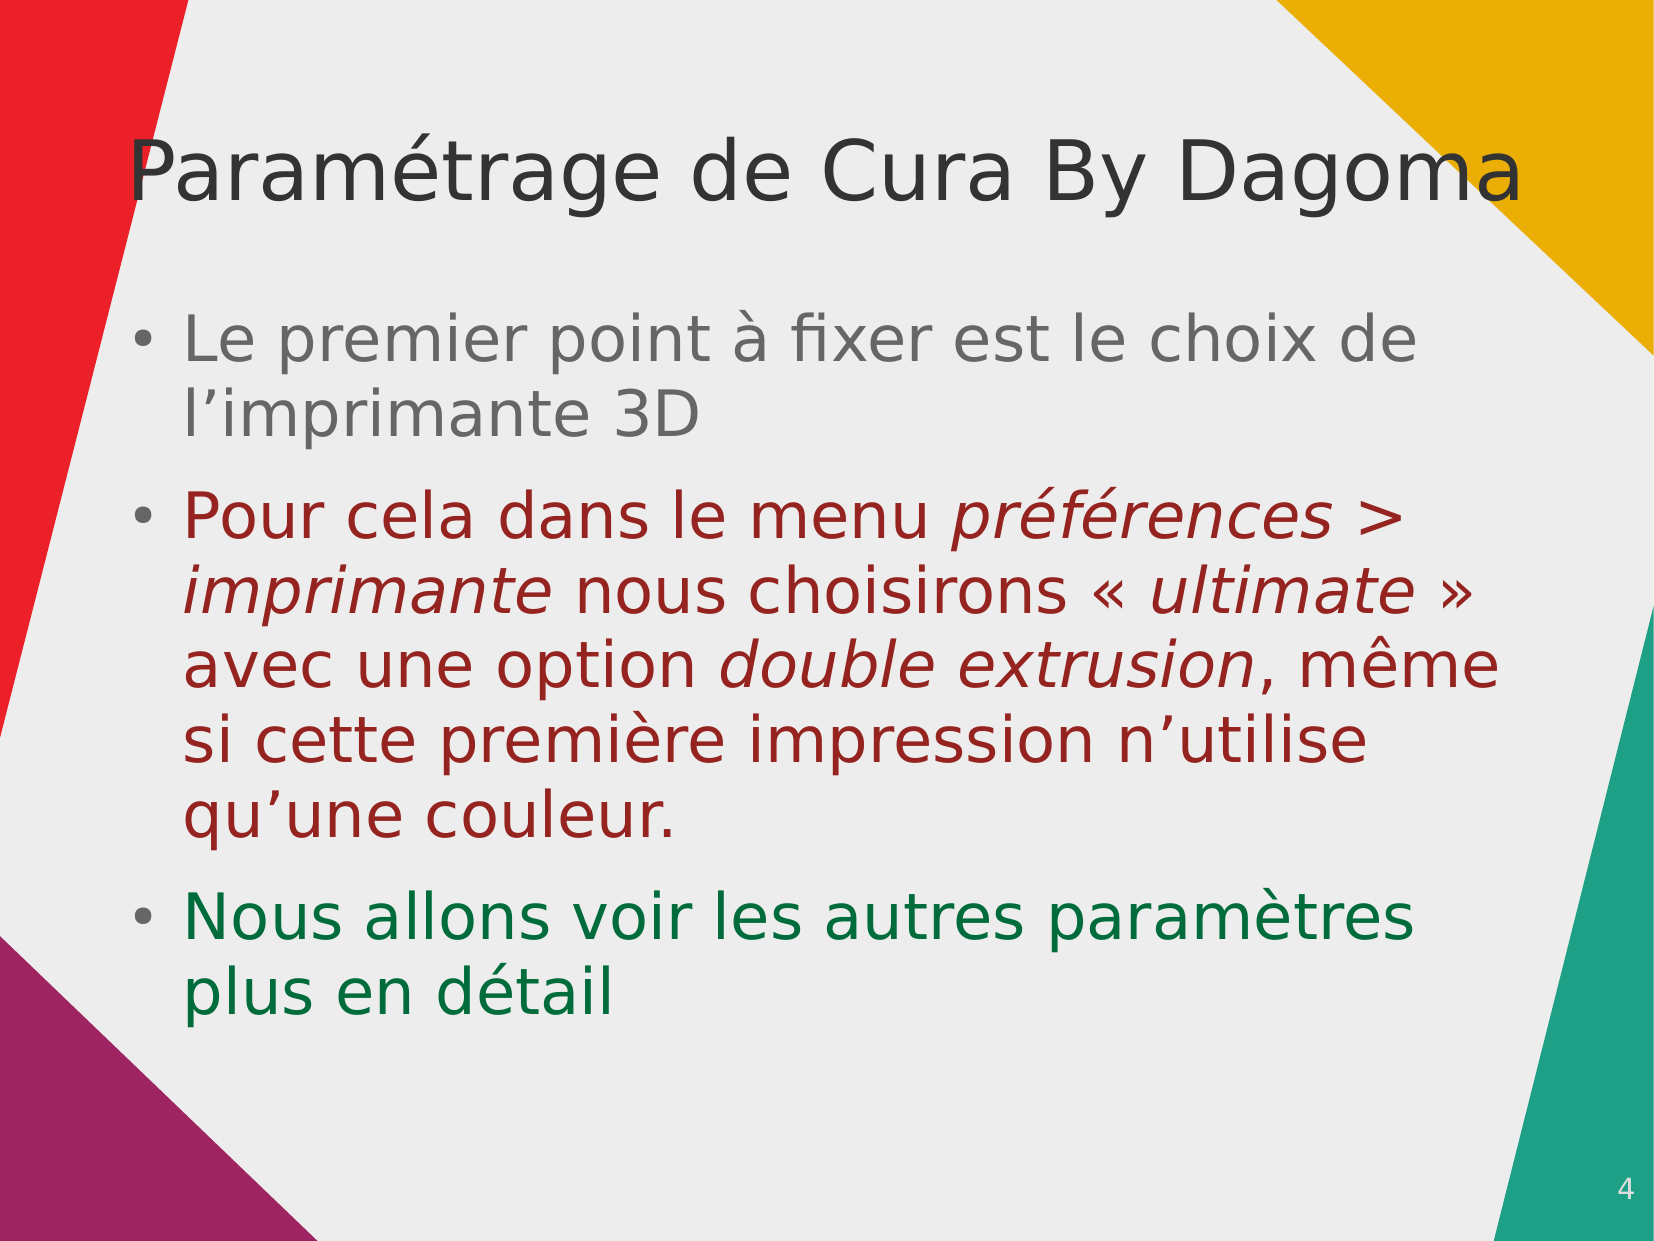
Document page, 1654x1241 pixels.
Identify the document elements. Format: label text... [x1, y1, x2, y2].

title Paramétrage de Cura By Dagoma [114, 73, 1539, 271]
list Le premier point à fixer est le choix de l’imprimante 3D Pour cela dans le menu préférences > imprimante nous choisirons « ultimate » avec une option double extrusion, même si cette première impression n’utilise qu’une couleur. Nous allons voir les autres paramètres plus en détail [114, 302, 1539, 1033]
